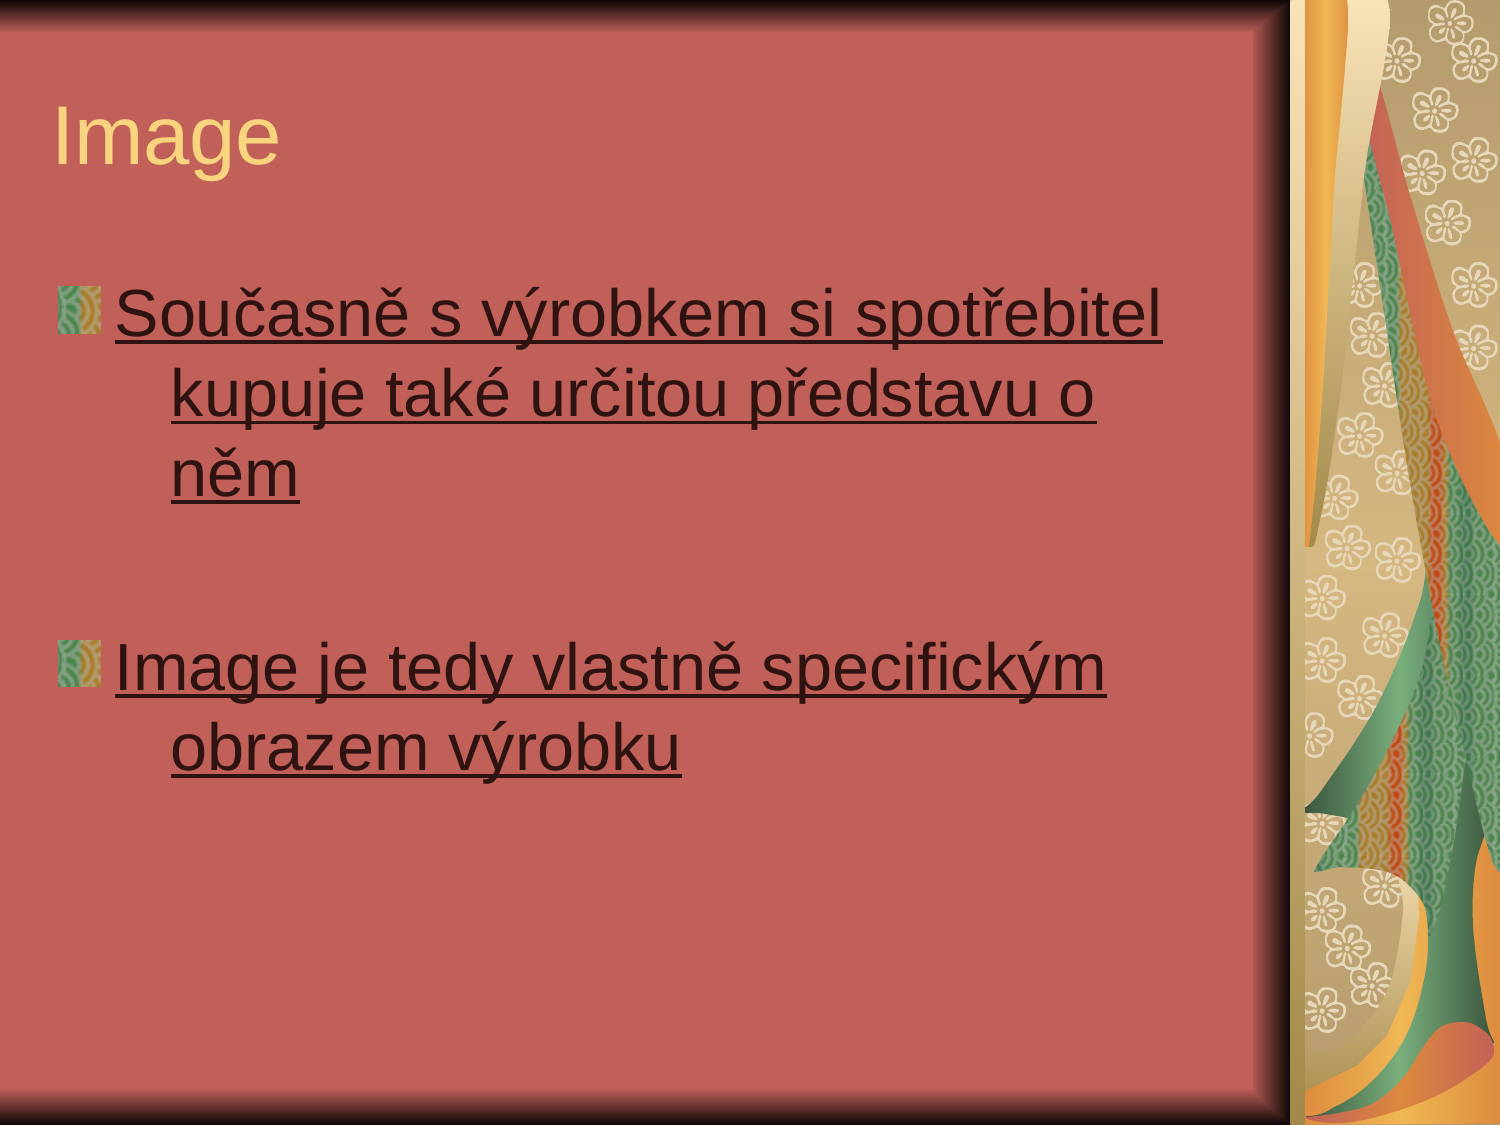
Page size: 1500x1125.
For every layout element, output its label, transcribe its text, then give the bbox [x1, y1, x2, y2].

list Současně s výrobkem si spotřebitel kupuje také určitou představu o něm Image je tedy vlastně specifickým obrazem výrobku [43, 262, 1255, 1001]
title Image [35, 37, 1263, 225]
